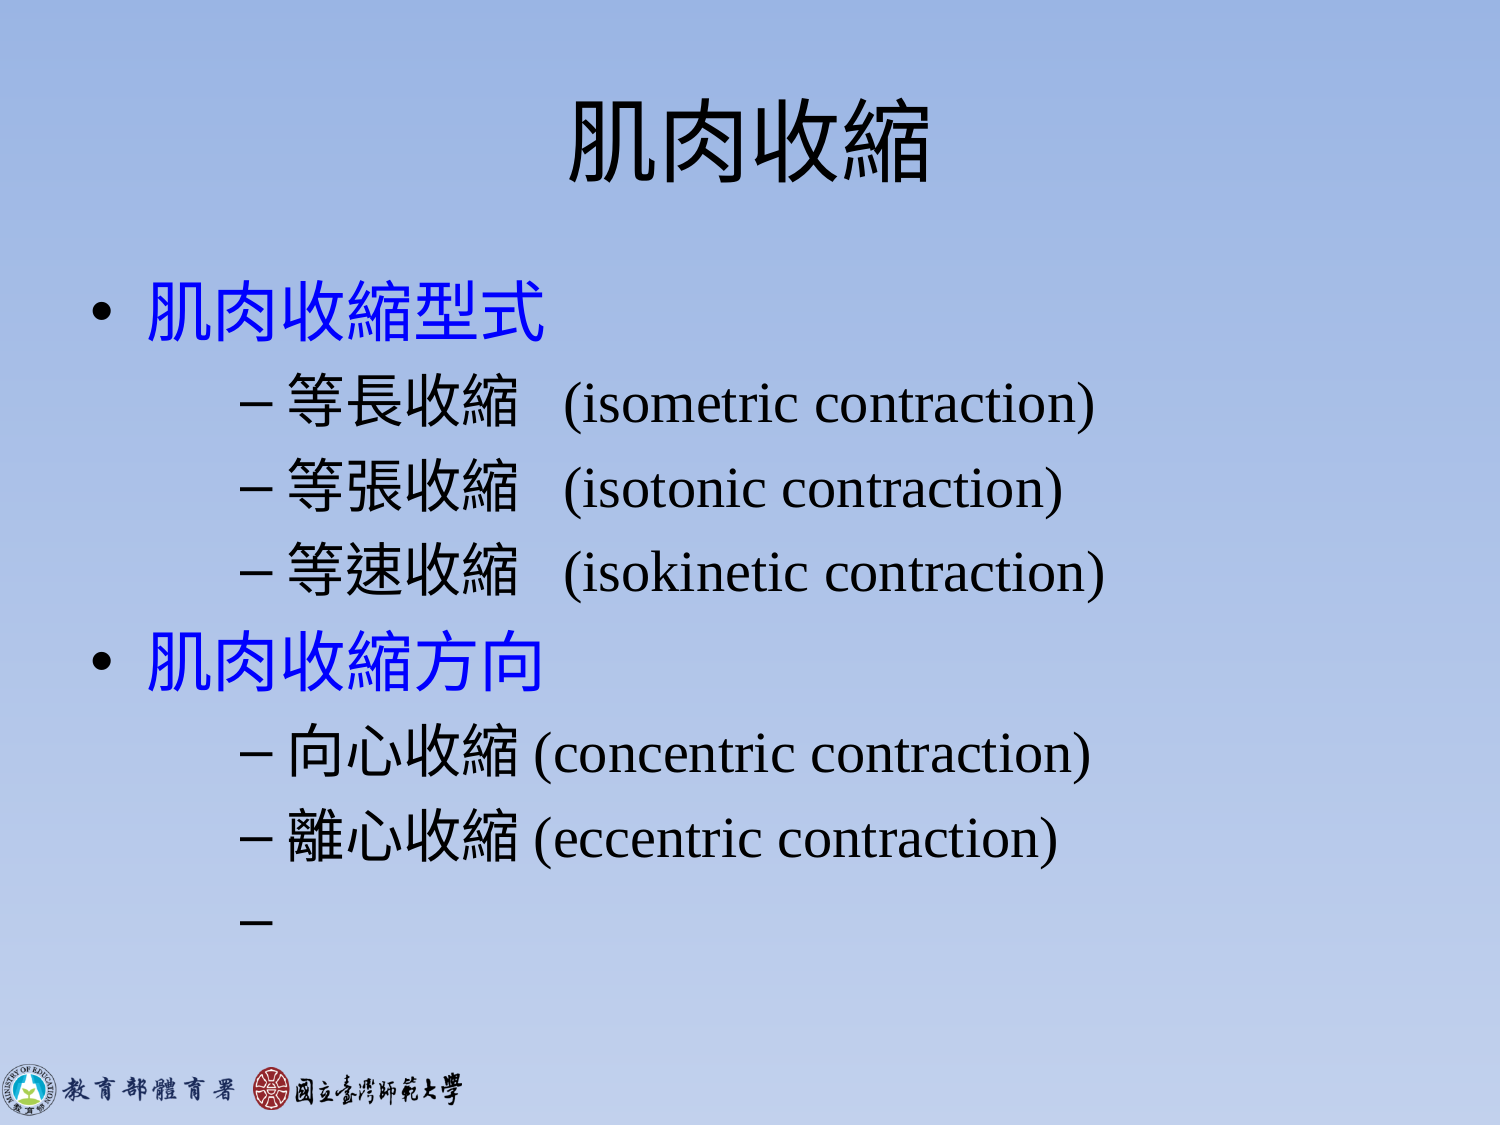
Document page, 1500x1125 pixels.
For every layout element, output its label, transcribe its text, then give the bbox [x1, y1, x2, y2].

title 肌肉收縮 [75, 45, 1426, 233]
list 肌肉收縮型式 等長收縮 (isometric contraction) 等張收縮 (isotonic contraction) 等速收縮 (isokinetic contraction) 肌肉收縮方向 向心收縮(concentric contraction) 離心收縮(eccentric contraction) [75, 262, 1426, 1005]
